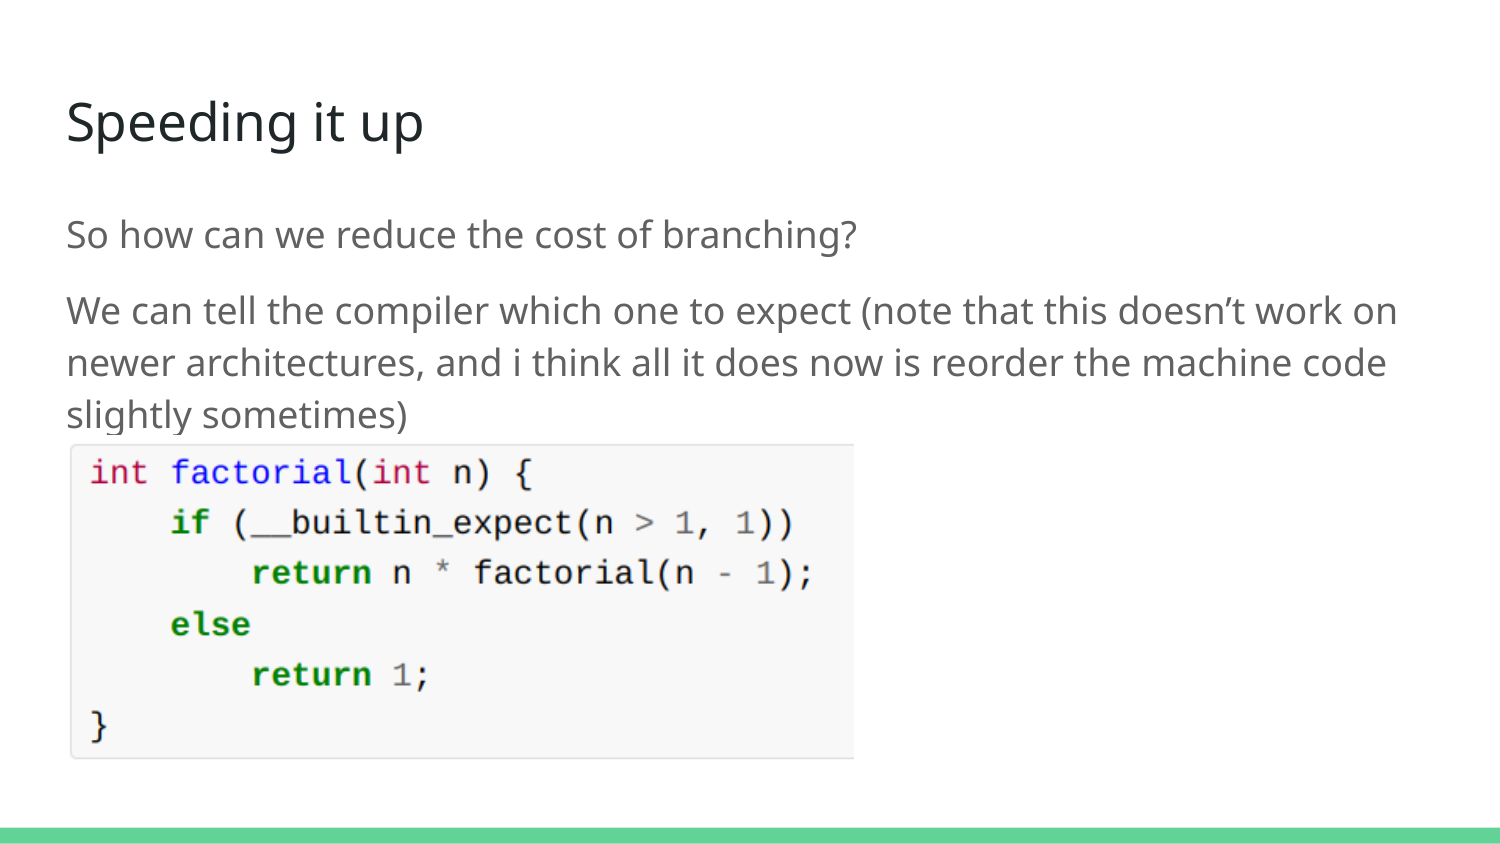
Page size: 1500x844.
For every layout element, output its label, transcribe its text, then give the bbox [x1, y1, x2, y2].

picture [61, 435, 854, 797]
title Speeding it up [51, 72, 1449, 167]
list So how can we reduce the cost of branching? We can tell the compiler which one to expect (note that this doesn’t work on newer architectures, and i think all it does now is reorder the machine code slightly sometimes) [51, 189, 1449, 750]
